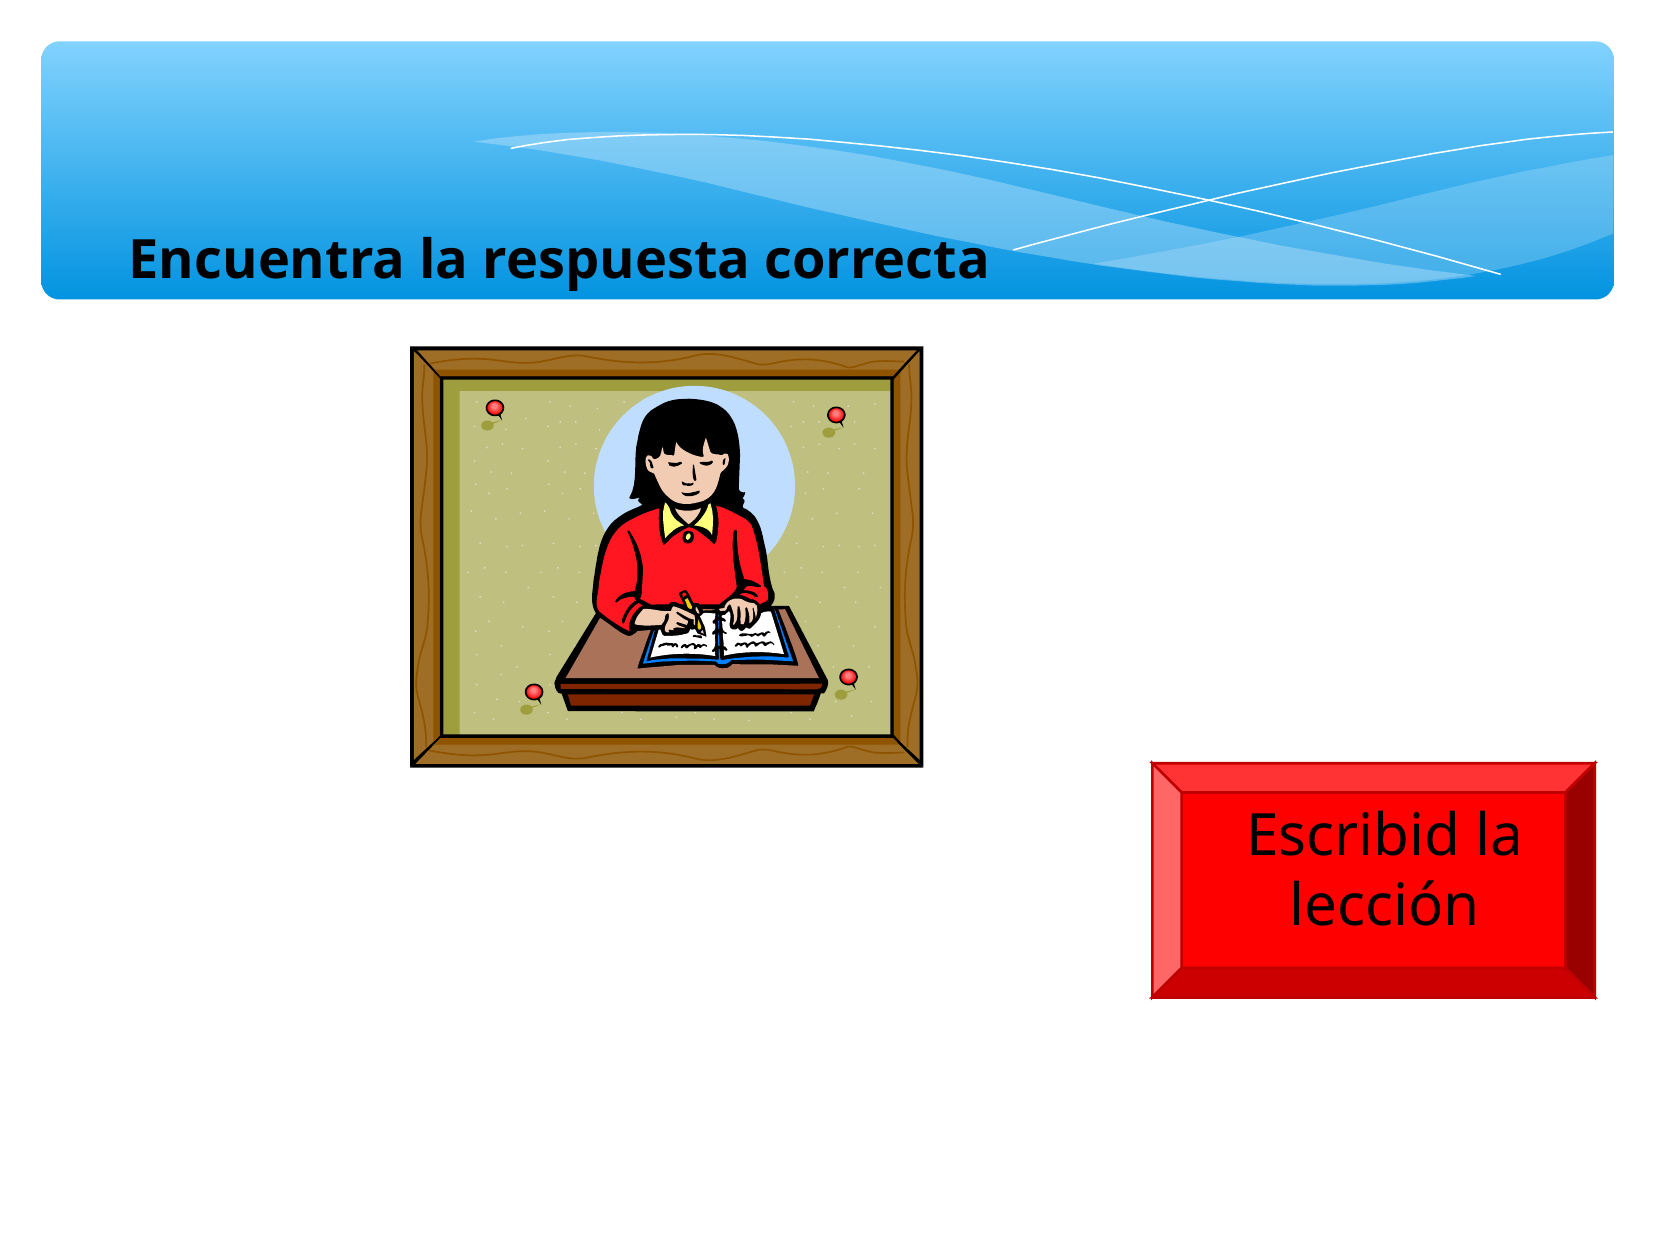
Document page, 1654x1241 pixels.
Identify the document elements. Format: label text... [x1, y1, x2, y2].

text_box Encuentra la respuesta correcta [78, 216, 1237, 297]
picture [410, 346, 924, 768]
text_box [1153, 763, 1595, 998]
text_box Escribid la lección [1165, 789, 1569, 945]
